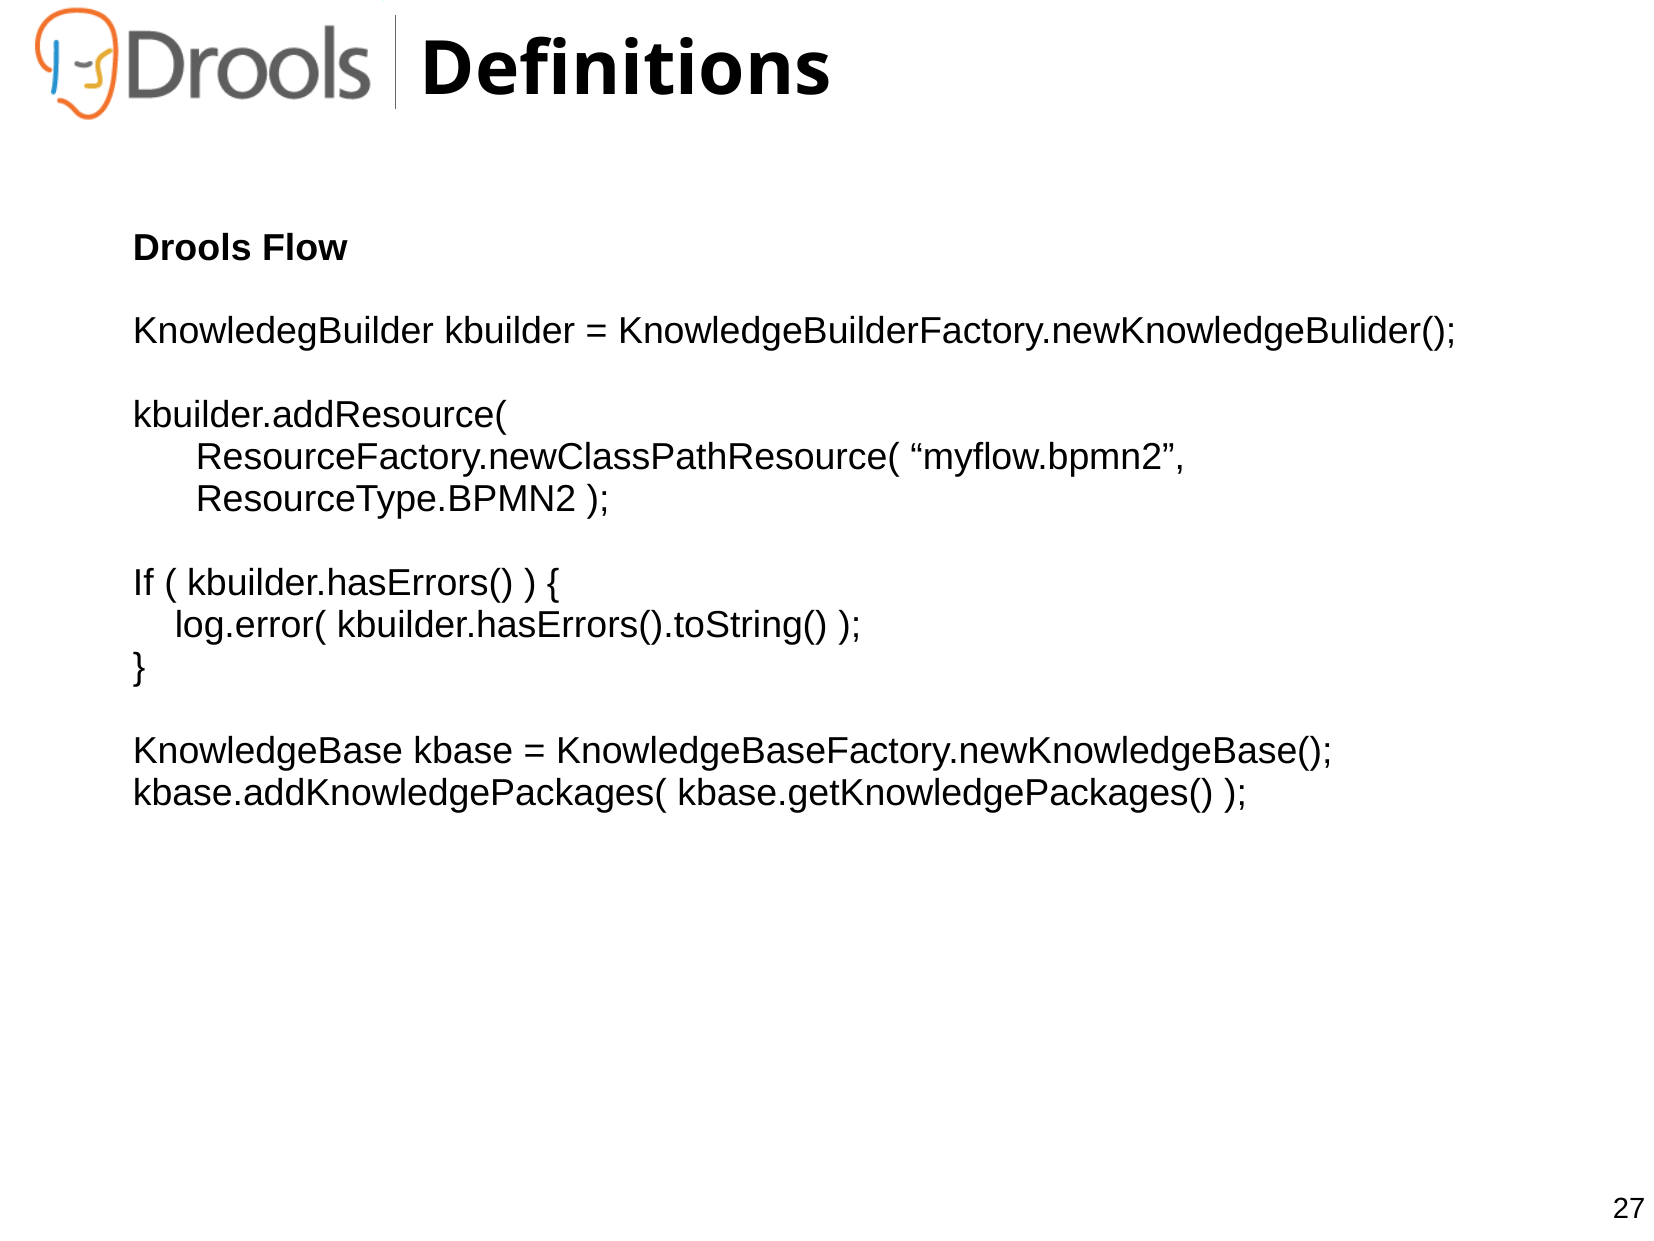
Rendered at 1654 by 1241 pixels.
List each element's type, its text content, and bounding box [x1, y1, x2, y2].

picture [29, 0, 384, 126]
title Definitions [419, 12, 1630, 118]
text_box Drools Flow KnowledegBuilder kbuilder = KnowledgeBuilderFactory.newKnowledgeBulider(); kbuilder.addResource( ResourceFactory.newClassPathResource( “myflow.bpmn2”, ResourceType.BPMN2 ); If ( kbuilder.hasErrors() ) { log.error( kbuilder.hasErrors().toString() ); } KnowledgeBase kbase = KnowledgeBaseFactory.newKnowledgeBase(); kbase.addKnowledgePackages( kbase.getKnowledgePackages() ); [118, 218, 1477, 866]
